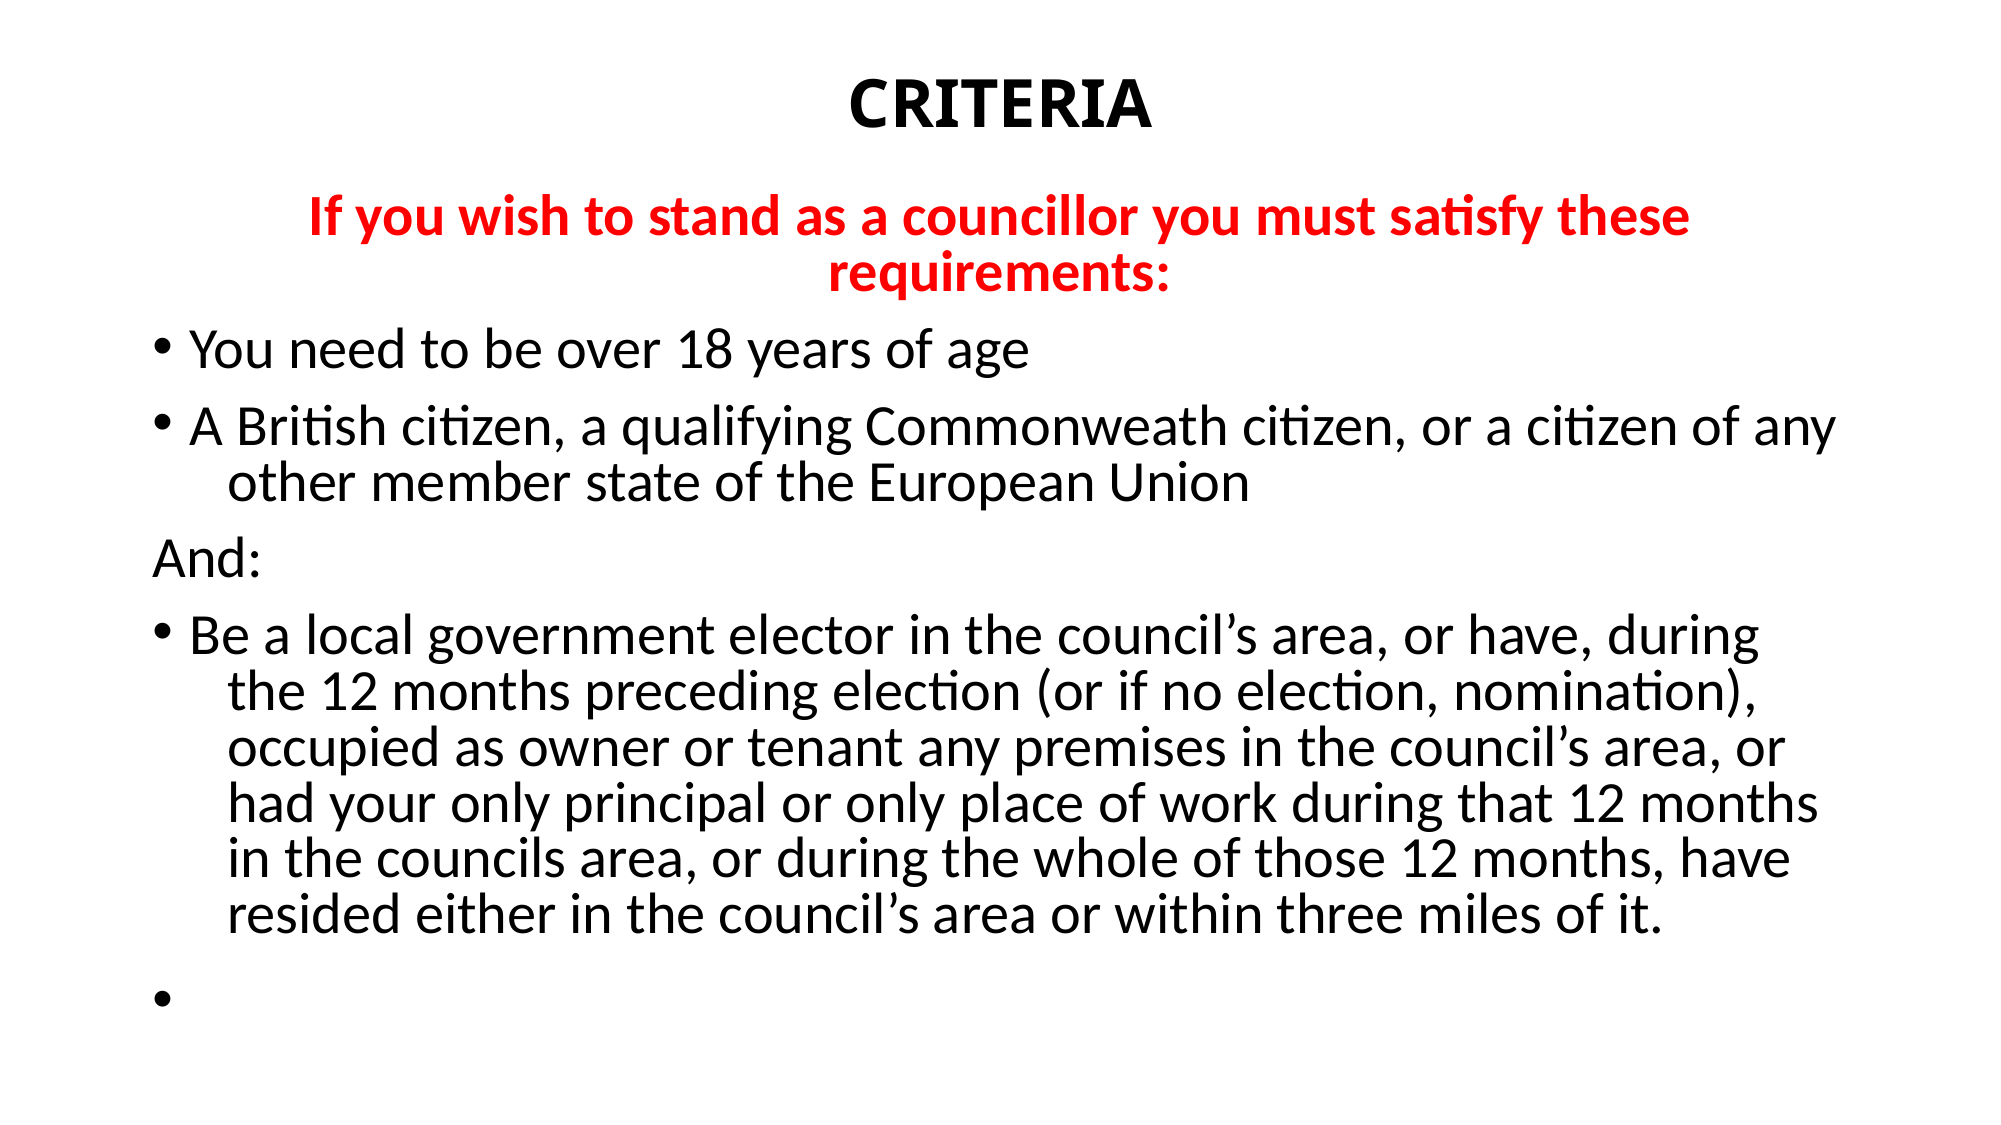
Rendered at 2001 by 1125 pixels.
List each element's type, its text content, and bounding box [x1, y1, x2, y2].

list If you wish to stand as a councillor you must satisfy these requirements: You need to be over 18 years of age A British citizen, a qualifying Commonweath citizen, or a citizen of any other member state of the European Union And: Be a local government elector in the council’s area, or have, during the 12 months preceding election (or if no election, nomination), occupied as owner or tenant any premises in the council’s area, or had your only principal or only place of work during that 12 months in the councils area, or during the whole of those 12 months, have resided either in the council’s area or within three miles of it. [137, 183, 1863, 1014]
title CRITERIA [137, 59, 1863, 153]
